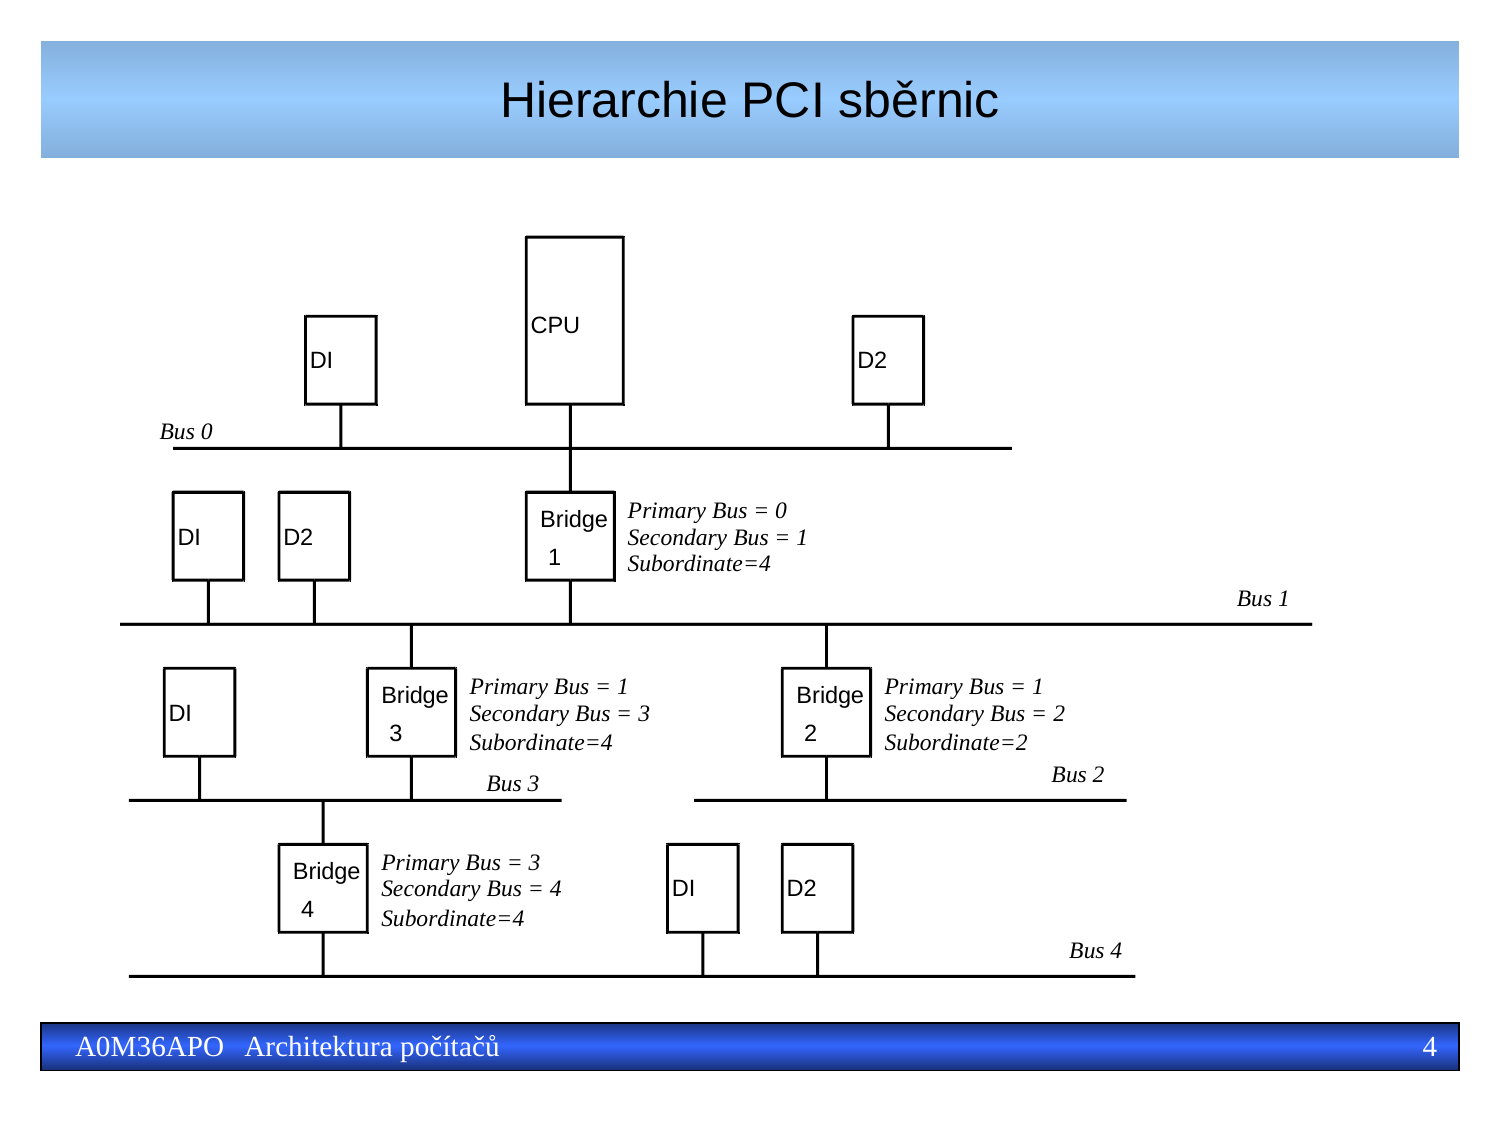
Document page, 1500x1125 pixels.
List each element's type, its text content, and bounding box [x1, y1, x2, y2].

chart [0, 87, 1313, 1038]
title Hierarchie PCI sběrnic [41, 41, 1459, 158]
